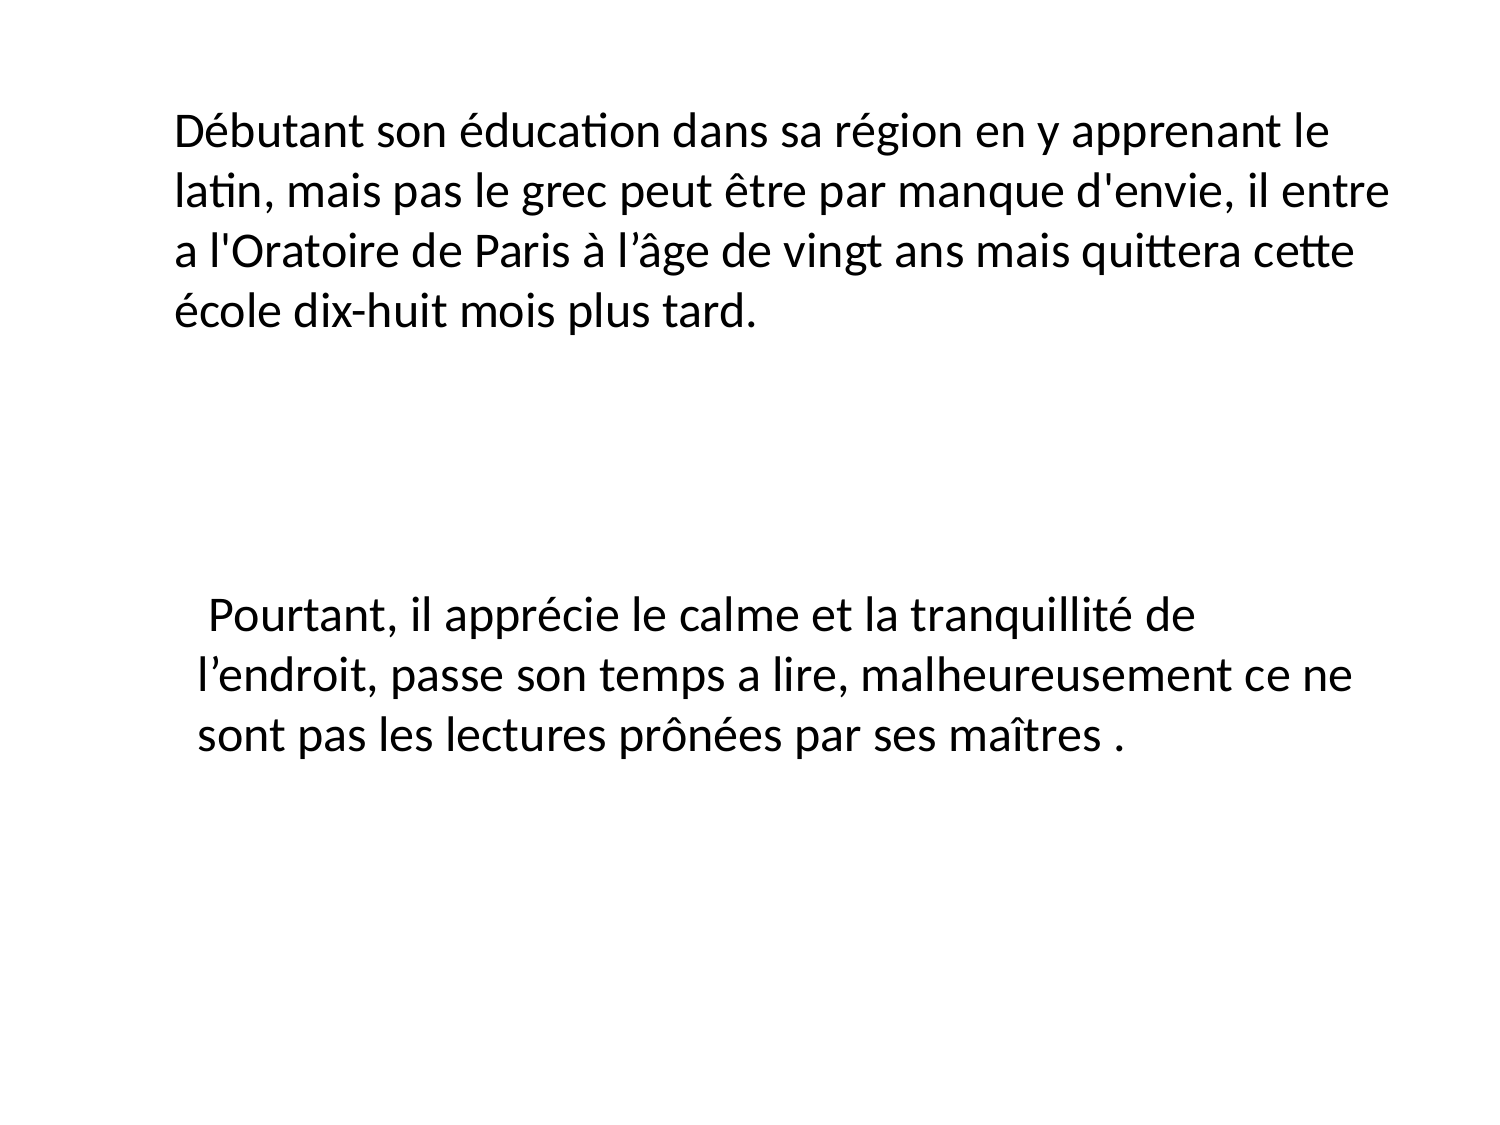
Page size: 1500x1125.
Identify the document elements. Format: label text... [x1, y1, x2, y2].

text_box Débutant son éducation dans sa région en y apprenant le latin, mais pas le grec peut être par manque d'envie, il entre a l'Oratoire de Paris à l’âge de vingt ans mais quittera cette école dix-huit mois plus tard. [159, 89, 1412, 345]
text_box Pourtant, il apprécie le calme et la tranquillité de l’endroit, passe son temps a lire, malheureusement ce ne sont pas les lectures prônées par ses maîtres . [182, 574, 1376, 815]
